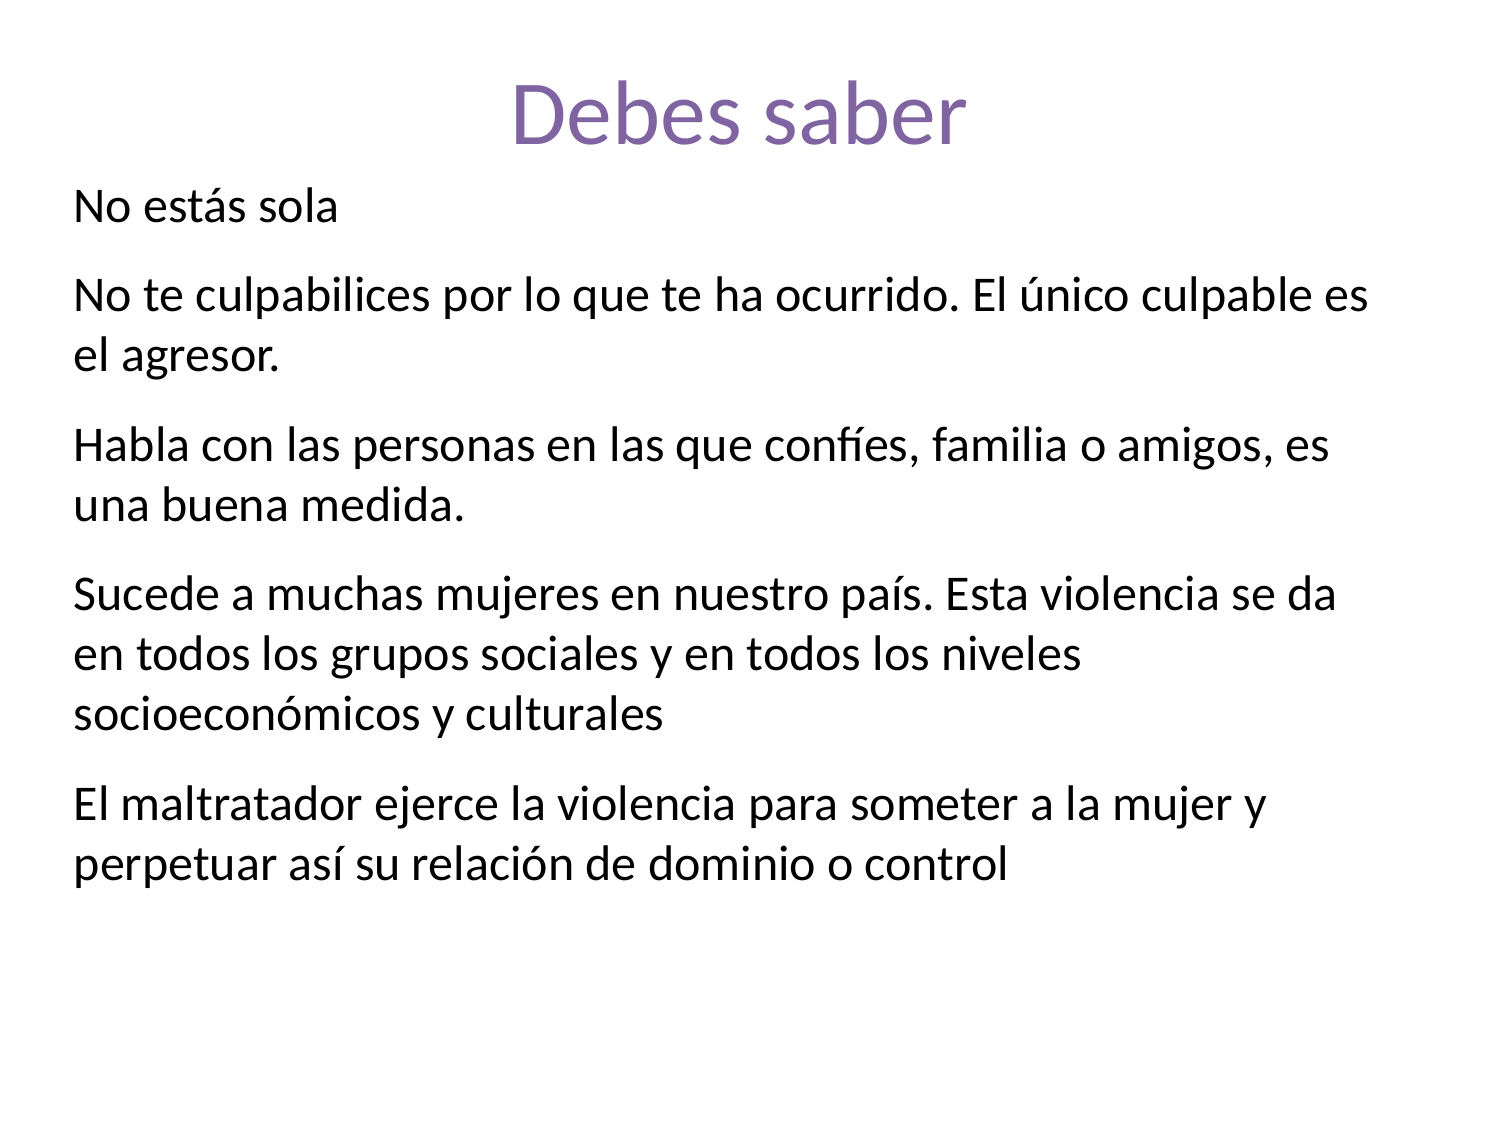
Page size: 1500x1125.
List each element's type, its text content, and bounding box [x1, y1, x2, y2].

list No estás sola No te culpabilices por lo que te ha ocurrido. El único culpable es el agresor. Habla con las personas en las que confíes, familia o amigos, es una buena medida. Sucede a muchas mujeres en nuestro país. Esta violencia se da en todos los grupos sociales y en todos los niveles socioeconómicos y culturales El maltratador ejerce la violencia para someter a la mujer y perpetuar así su relación de dominio o control [59, 164, 1409, 1125]
title Debes saber [75, 45, 1425, 233]
